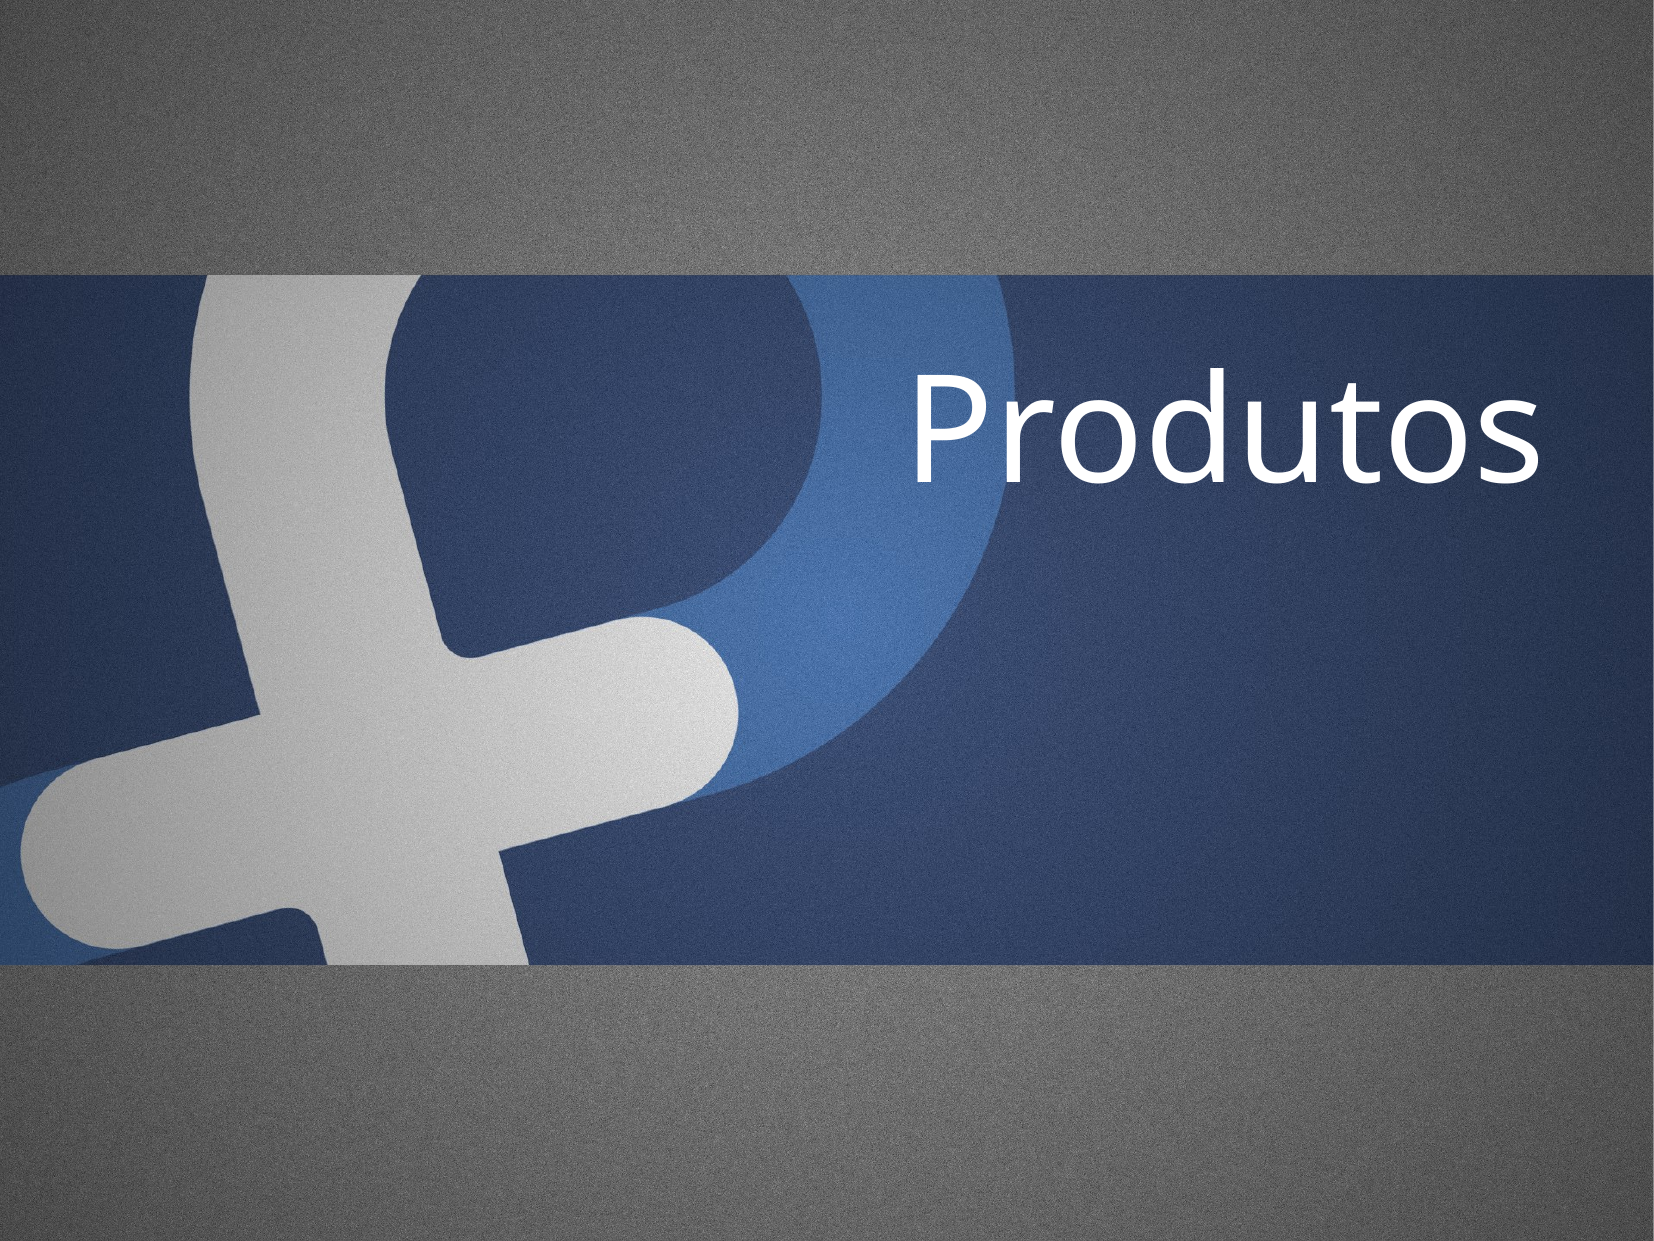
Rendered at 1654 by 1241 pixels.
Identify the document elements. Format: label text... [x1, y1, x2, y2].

picture [0, 0, 1654, 1241]
text_box Produtos [446, 315, 1561, 654]
